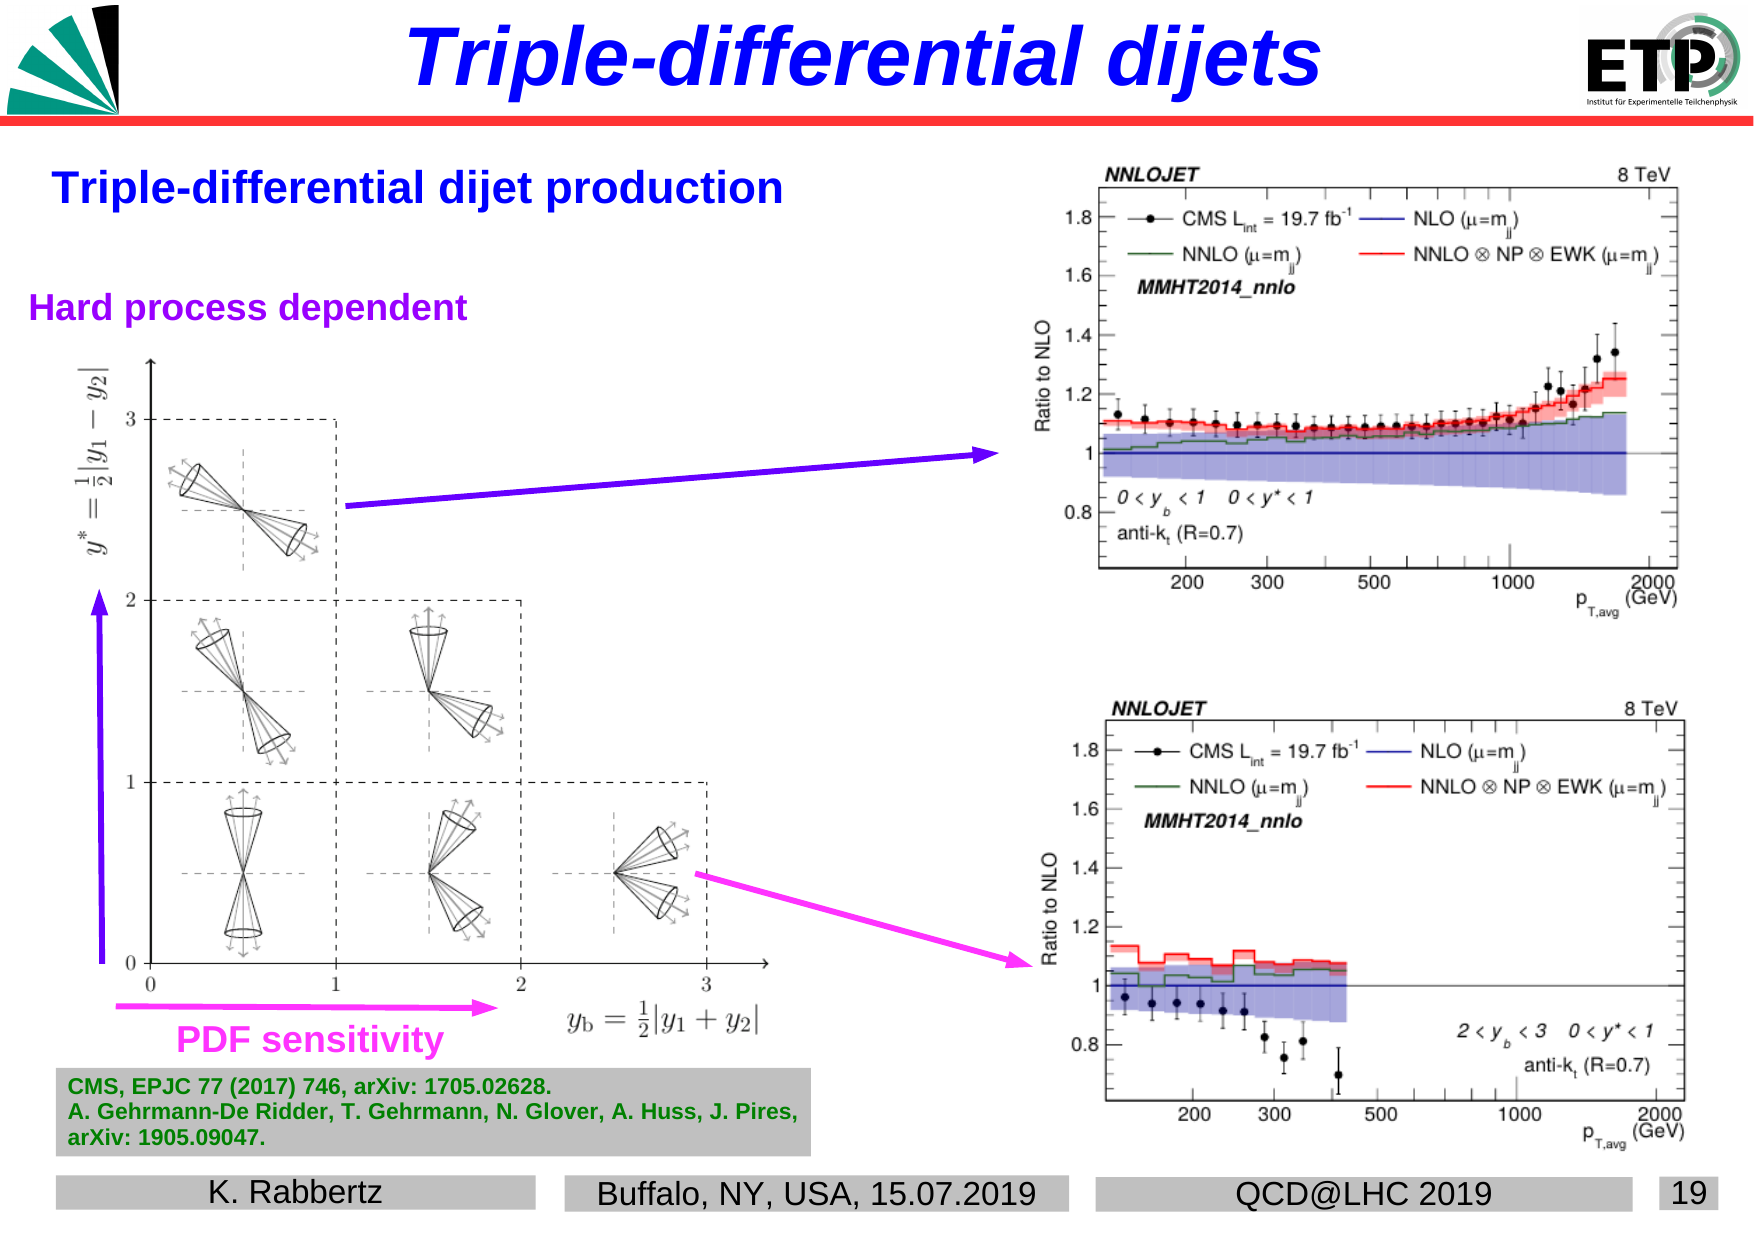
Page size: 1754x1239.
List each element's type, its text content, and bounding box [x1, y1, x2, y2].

picture [58, 347, 790, 1054]
picture [1606, 5, 1748, 109]
picture [1027, 146, 1692, 626]
text_box PDF sensitivity [164, 1012, 457, 1067]
picture [7, 5, 119, 116]
text_box Triple-differential dijet production [39, 156, 797, 220]
picture [1037, 691, 1702, 1158]
text_box Hard process dependent [16, 280, 480, 335]
title Triple-differential dijets [123, 0, 1606, 114]
text_box CMS, EPJC 77 (2017) 746, arXiv: 1705.02628. A. Gehrmann-De Ridder, T. Gehrmann, N. Glover, A. Huss, J. Pires, arXiv: 1905.09047. [55, 1067, 811, 1157]
